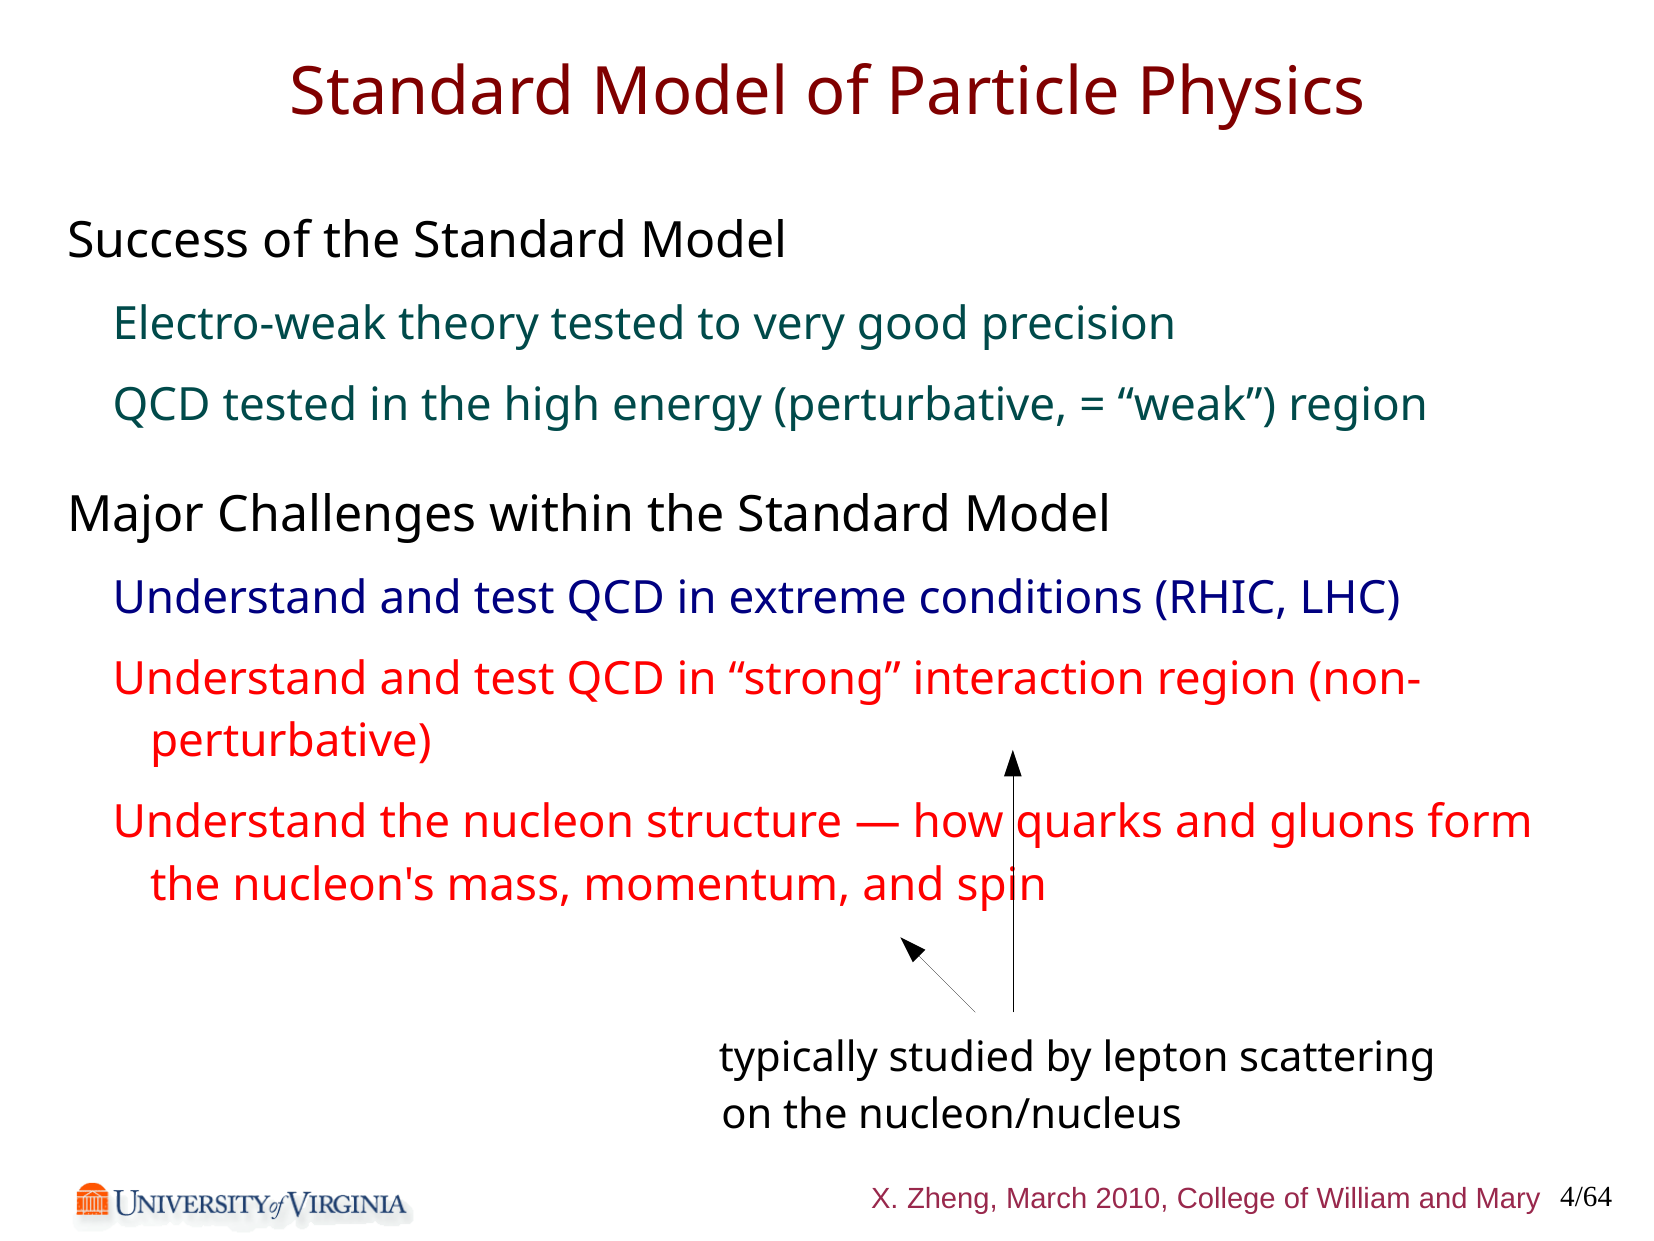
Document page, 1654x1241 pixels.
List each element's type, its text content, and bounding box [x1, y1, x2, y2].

title Standard Model of Particle Physics [59, 27, 1598, 150]
text_box Success of the Standard Model Electro-weak theory tested to very good precision QCD tested in the high energy (perturbative, = “weak”) region Major Challenges within the Standard Model Understand and test QCD in extreme conditions (RHIC, LHC) Understand and test QCD in “strong” interaction region (non-perturbative) Understand the nucleon structure — how quarks and gluons form the nucleon's mass, momentum, and spin [37, 180, 1614, 938]
text_box typically studied by lepton scattering on the nucleon/nucleus [719, 1022, 1463, 1146]
picture [53, 1165, 427, 1241]
